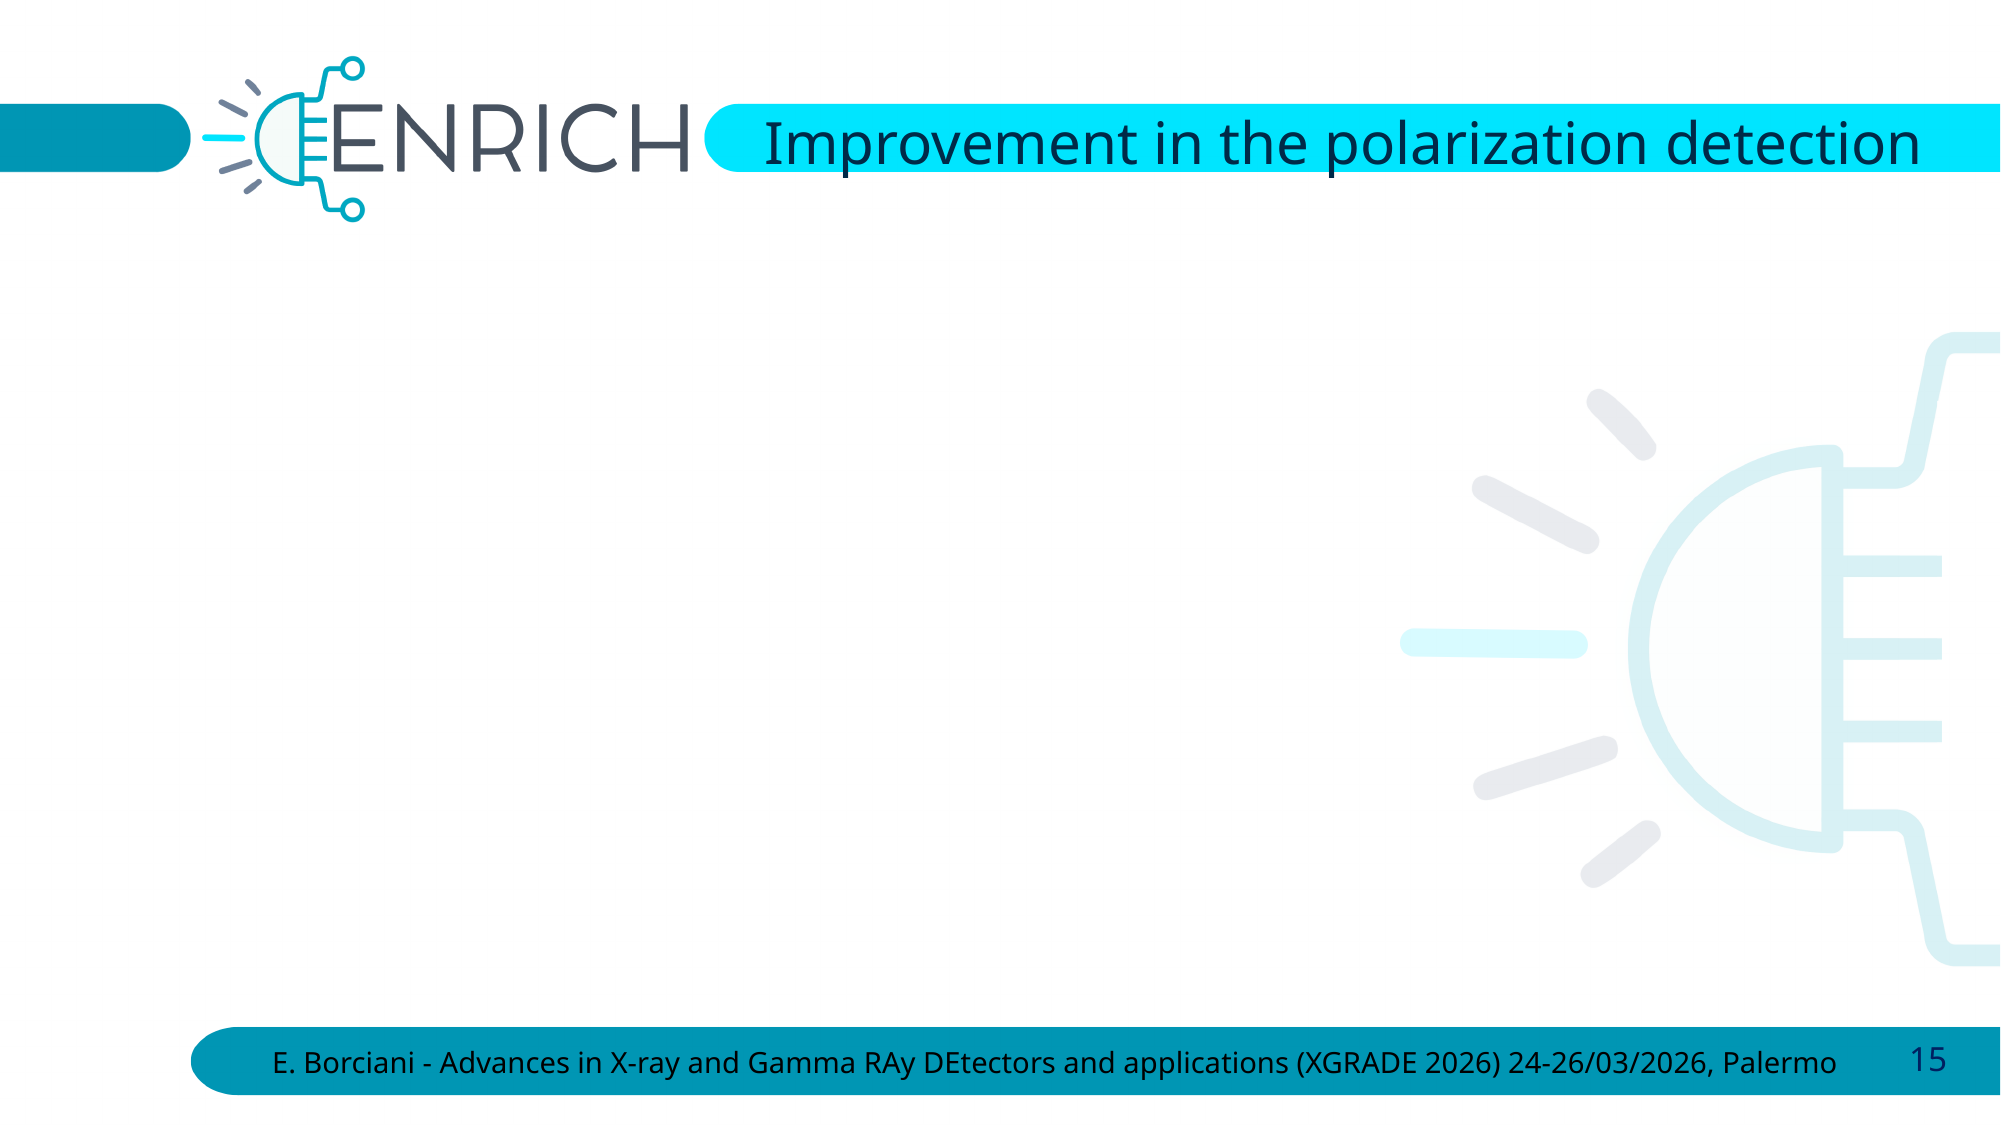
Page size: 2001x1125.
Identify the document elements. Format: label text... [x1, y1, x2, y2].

text_box E. Borciani - Advances in X-ray and Gamma RAy DEtectors and applications (XGRADE 2026) 24-26/03/2026, Palermo [149, 1037, 1512, 1087]
text_box [288, 183, 1763, 1013]
slide_number <number> [1512, 1031, 1963, 1092]
text_box Improvement in the polarization detection [750, 98, 2000, 184]
picture [0, 0, 2001, 1125]
